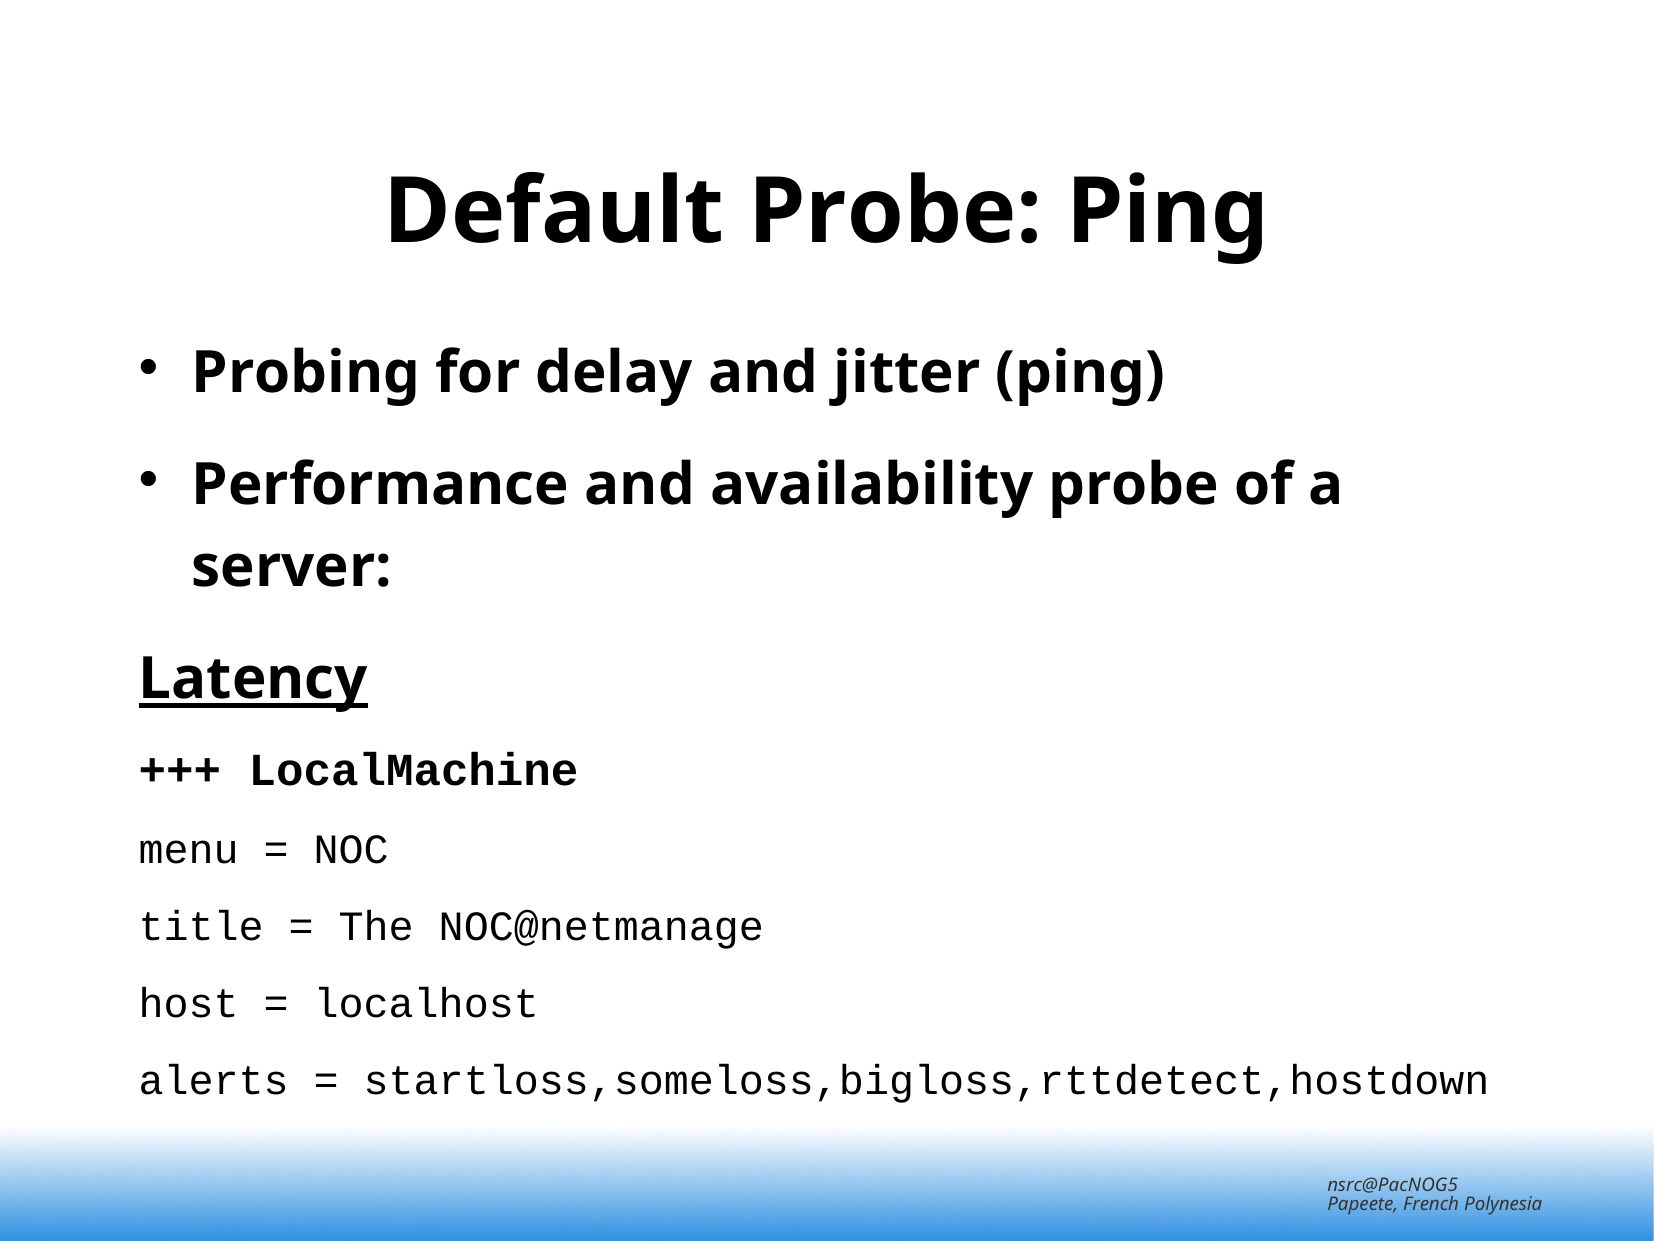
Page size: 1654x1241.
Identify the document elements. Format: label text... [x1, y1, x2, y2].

picture [0, 1124, 1654, 1241]
list Probing for delay and jitter (ping)‏ Performance and availability probe of a server: Latency +++ LocalMachine menu = NOC title = The NOC@netmanage host = localhost alerts = startloss,someloss,bigloss,rttdetect,hostdown [121, 327, 1559, 1117]
title Default Probe: Ping [121, 102, 1534, 311]
